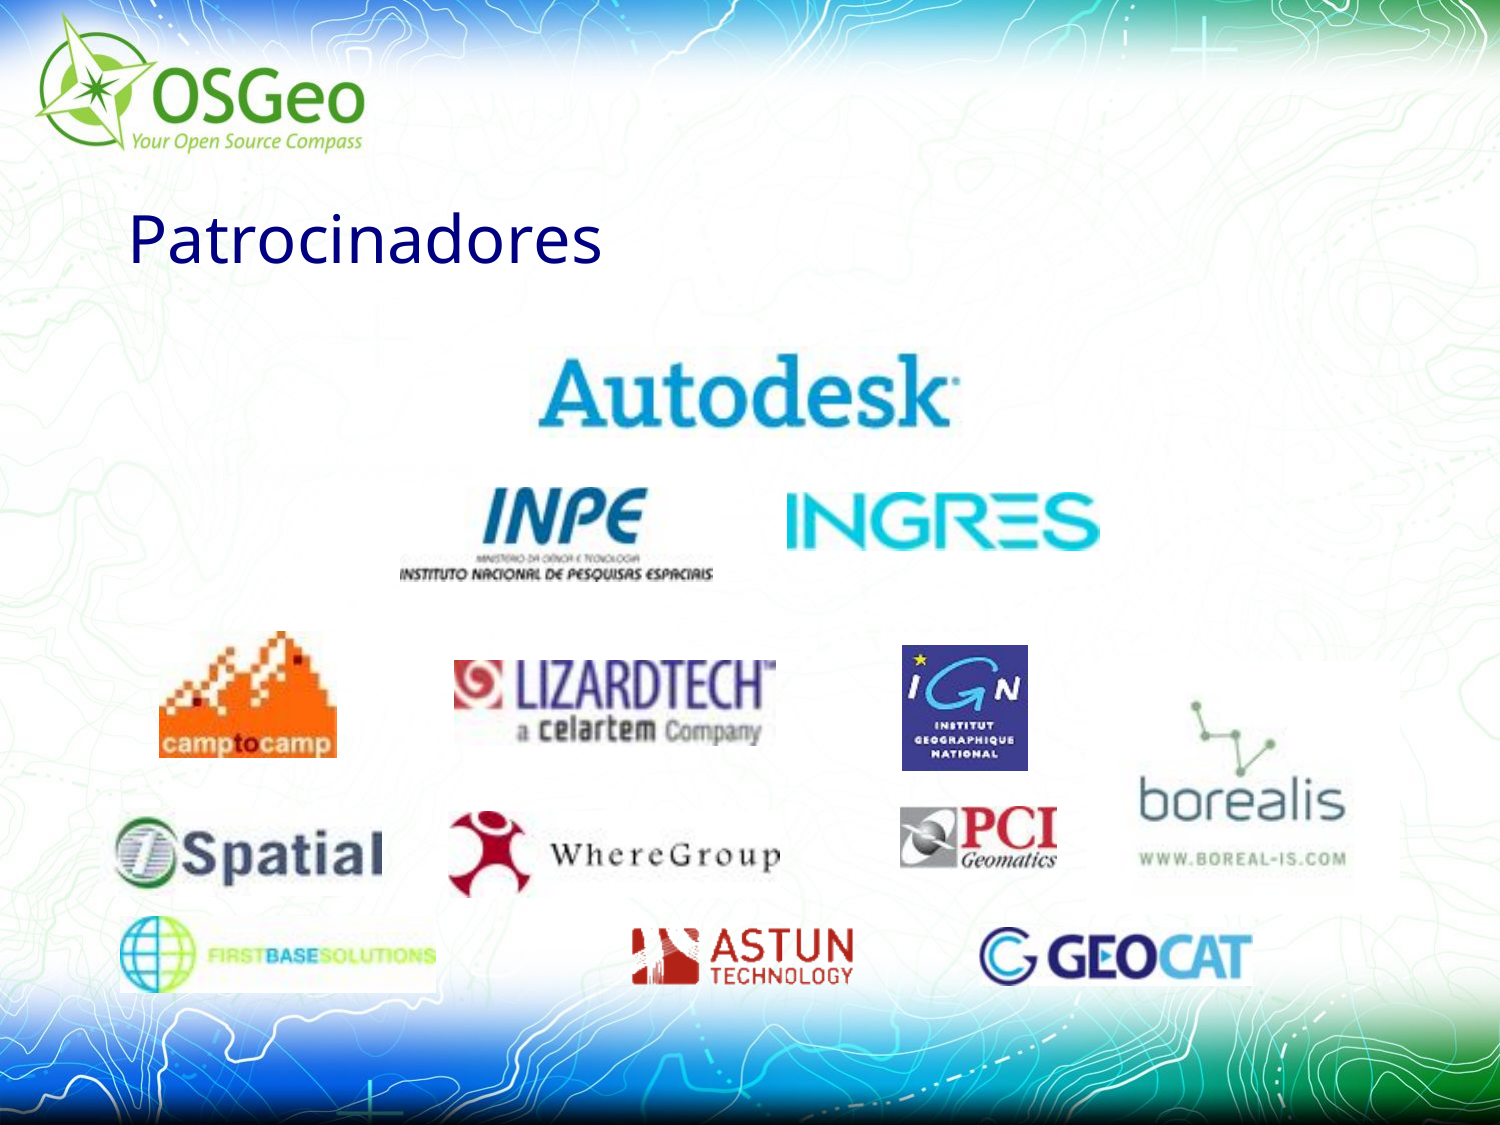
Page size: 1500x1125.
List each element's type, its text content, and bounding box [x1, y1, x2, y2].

picture [0, 0, 1500, 1125]
title Patrocinadores [112, 179, 1388, 296]
